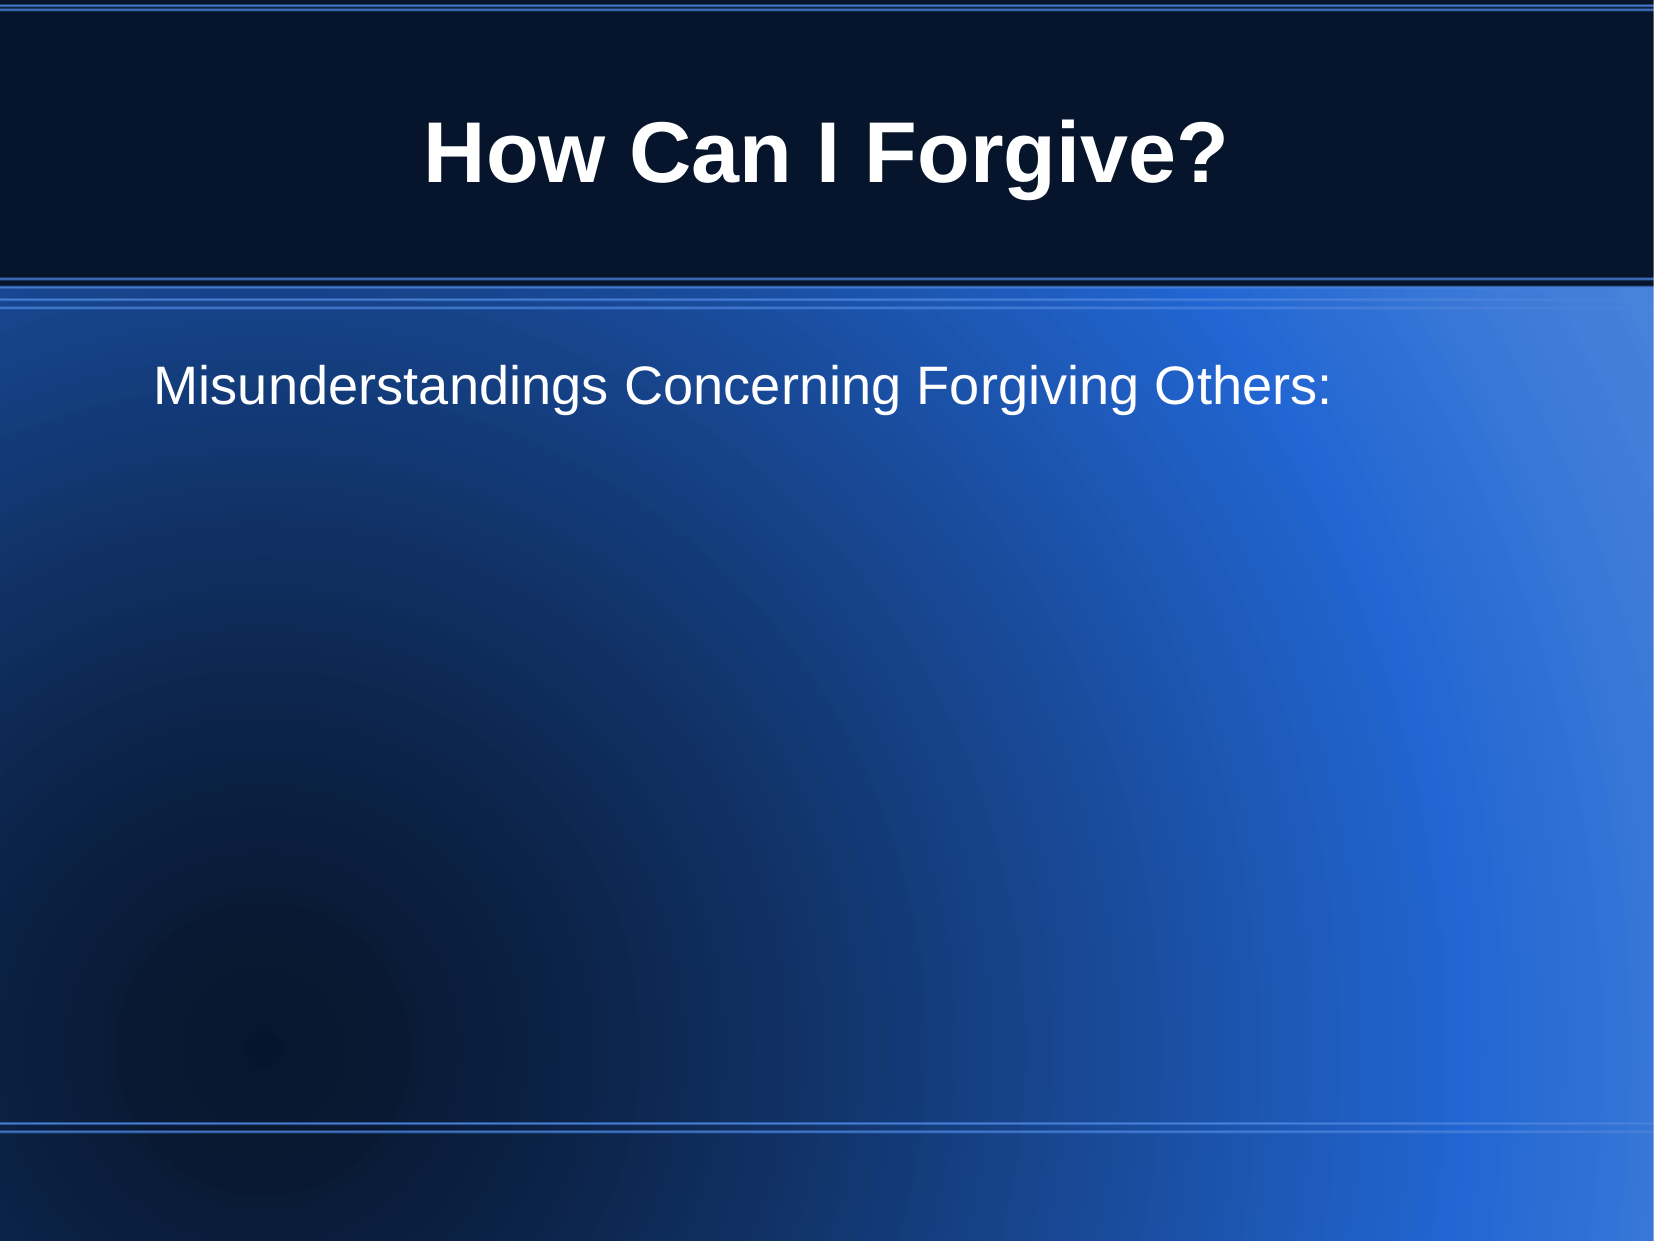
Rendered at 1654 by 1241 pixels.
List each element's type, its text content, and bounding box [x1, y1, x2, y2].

title How Can I Forgive? [82, 49, 1571, 257]
picture [0, 0, 1654, 1241]
list Misunderstandings Concerning Forgiving Others: [82, 355, 1571, 1058]
